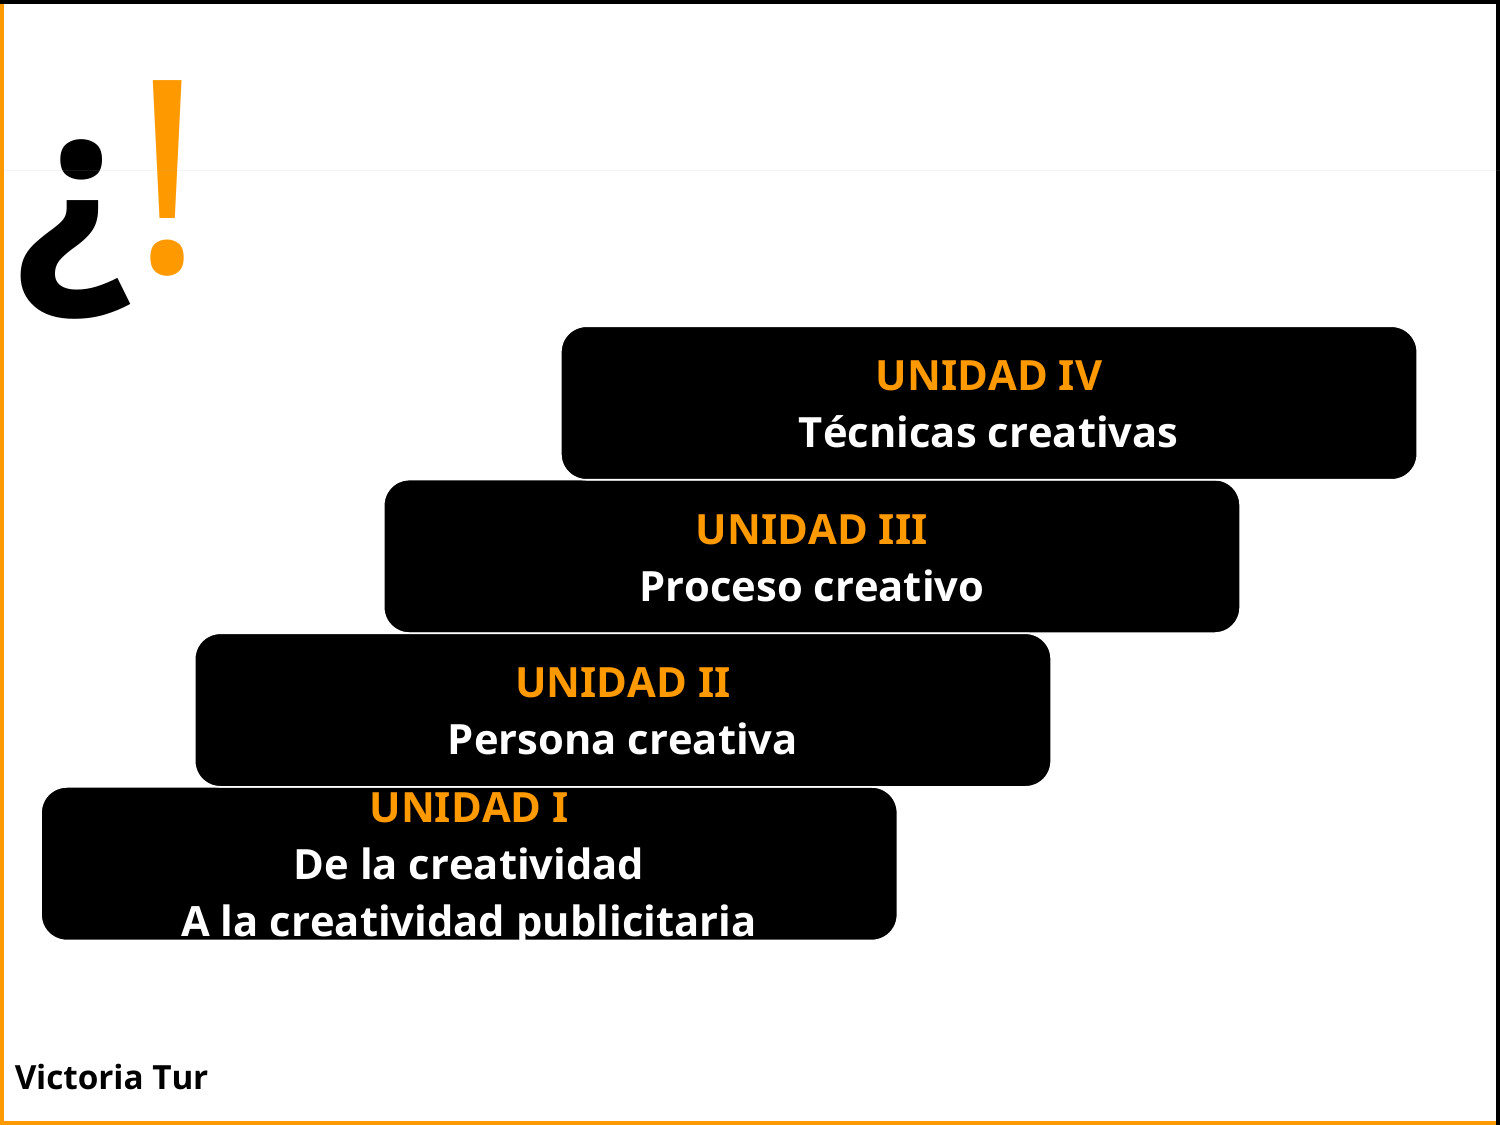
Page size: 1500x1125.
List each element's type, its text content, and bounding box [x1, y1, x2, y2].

text_box UNIDAD II Persona creativa [194, 633, 1052, 787]
text_box UNIDAD III Proceso creativo [383, 479, 1241, 634]
text_box UNIDAD IV Técnicas creativas [560, 326, 1418, 480]
text_box UNIDAD I De la creatividad A la creatividad publicitaria [41, 786, 898, 941]
